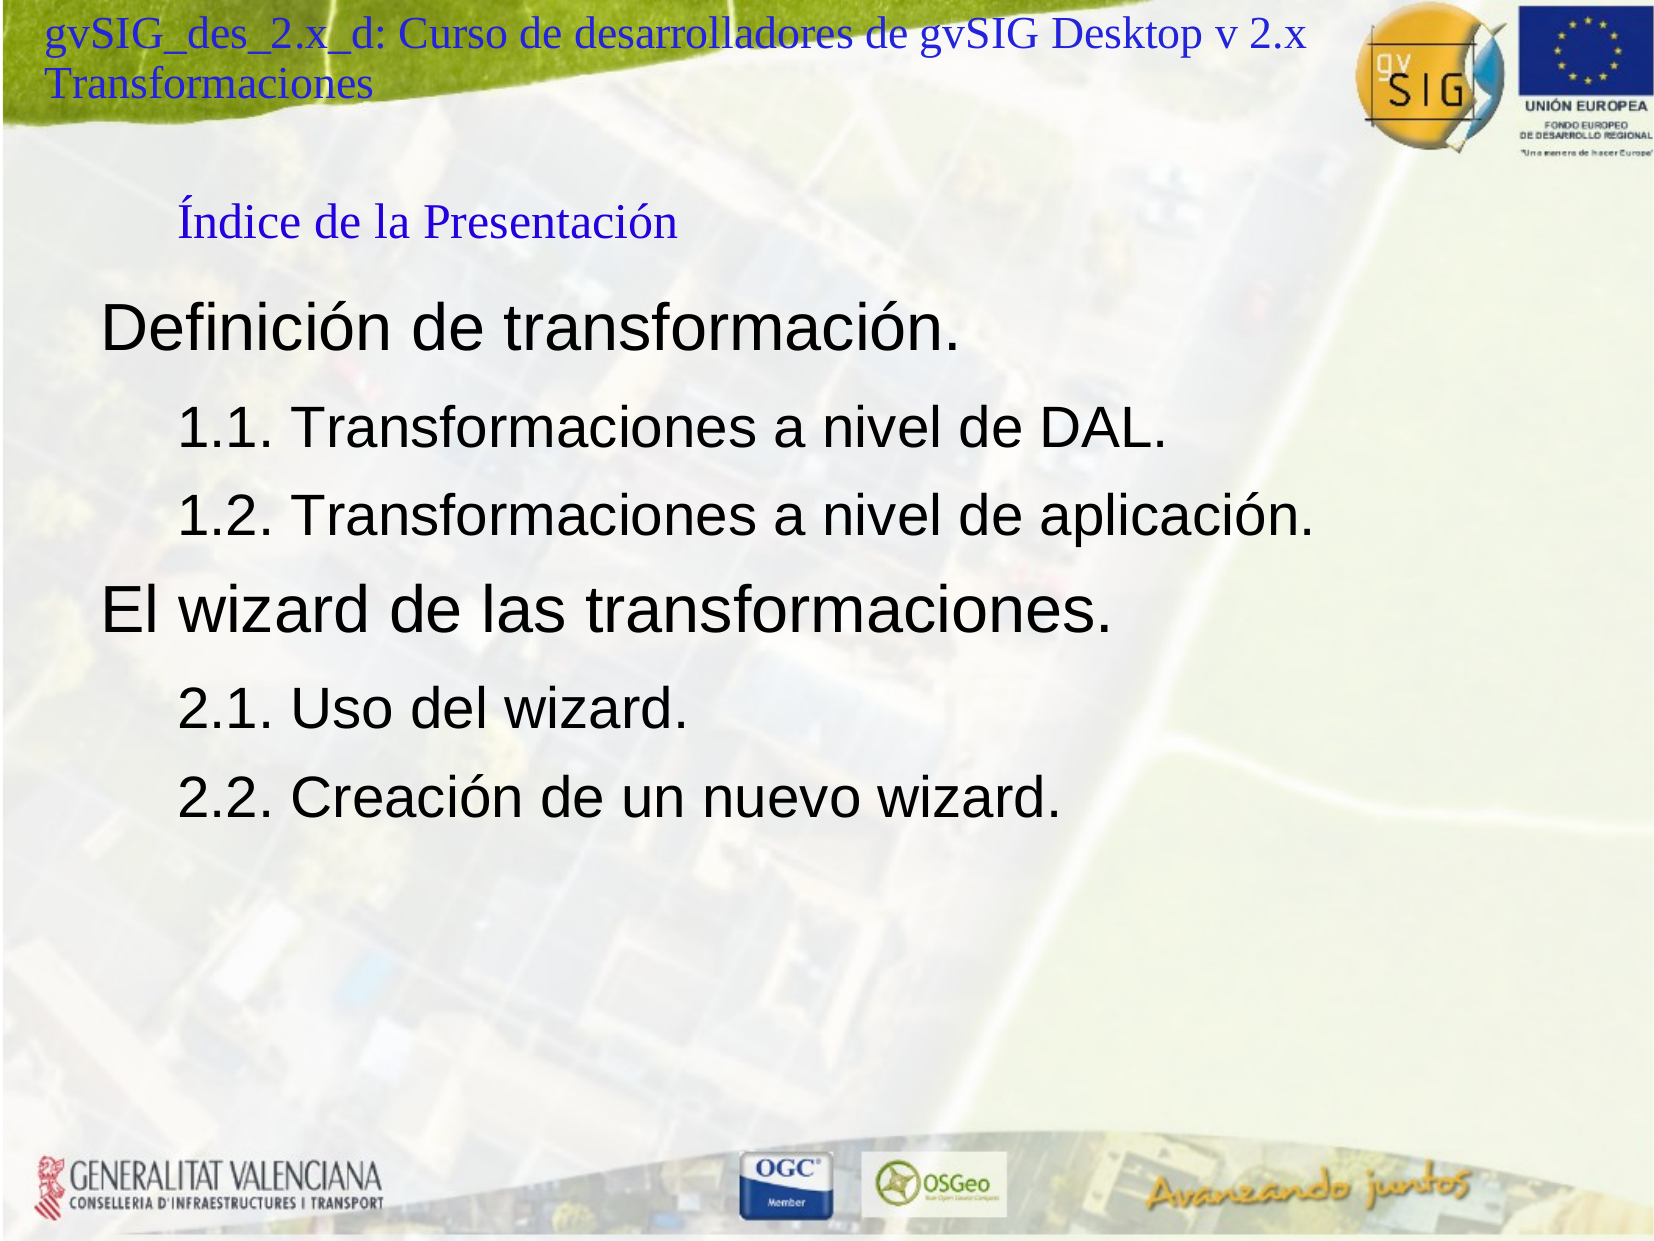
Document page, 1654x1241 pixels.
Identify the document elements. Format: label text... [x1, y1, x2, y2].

title Índice de la Presentación [177, 95, 1329, 347]
list Definición de transformación. 1.1. Transformaciones a nivel de DAL. 1.2. Transformaciones a nivel de aplicación. El wizard de las transformaciones. 2.1. Uso del wizard. 2.2. Creación de un nuevo wizard. [82, 290, 1571, 931]
picture [2, 0, 1654, 1241]
